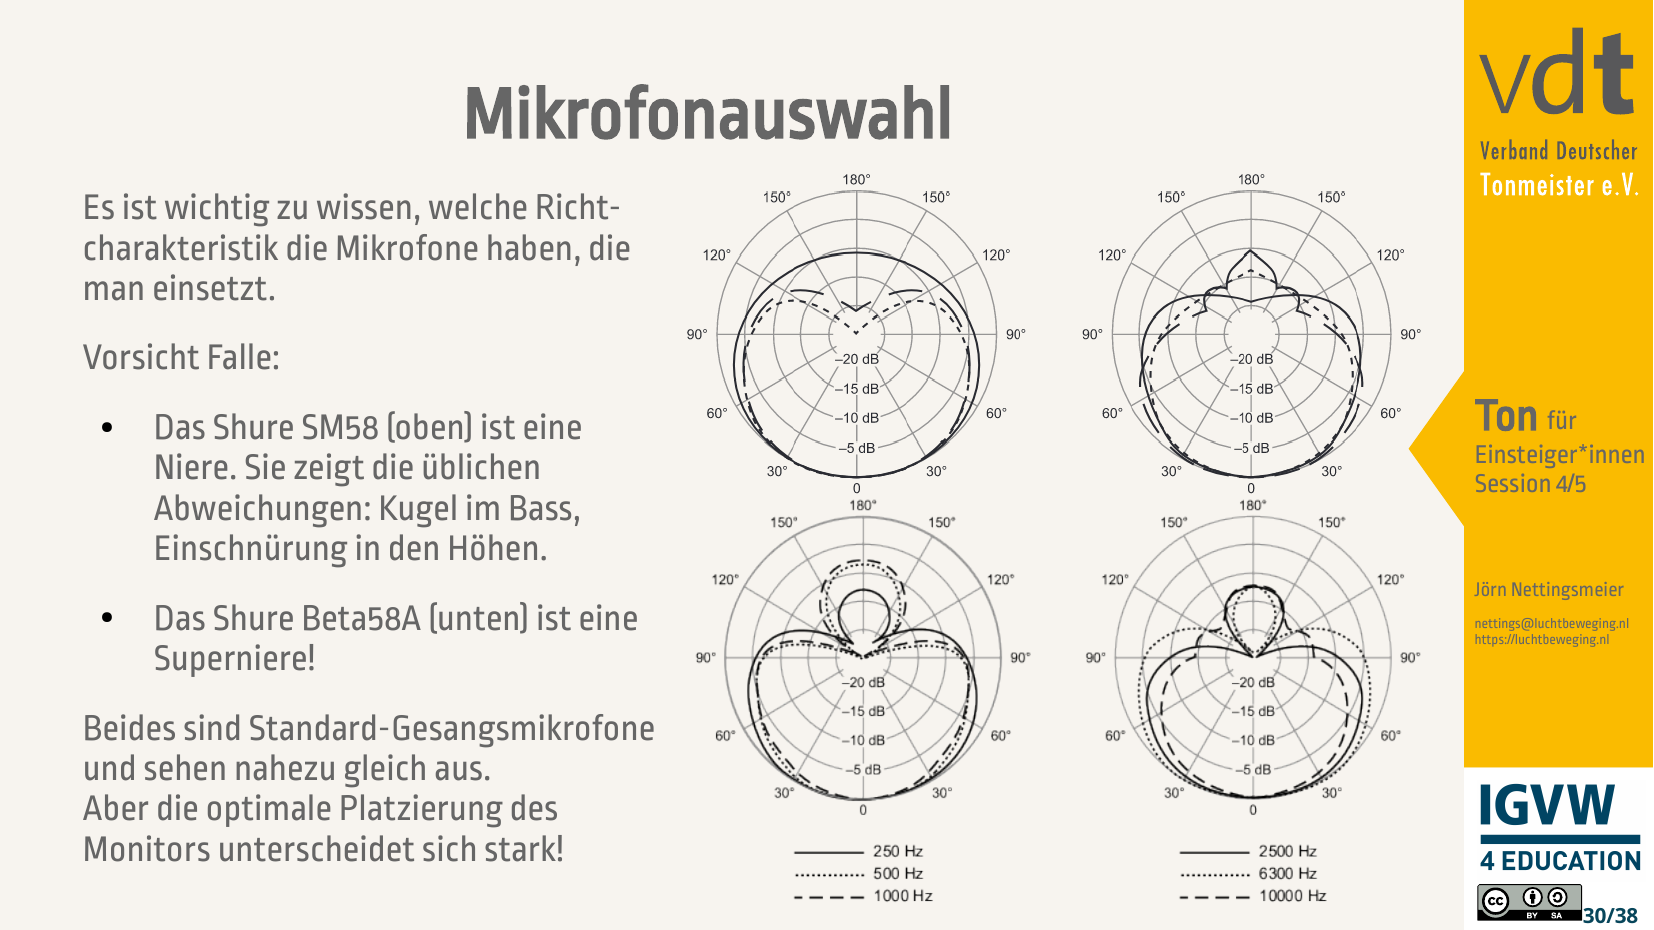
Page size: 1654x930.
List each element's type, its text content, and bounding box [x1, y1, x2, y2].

picture [625, 153, 1646, 930]
title Mikrofonauswahl [82, 37, 1335, 193]
list Es ist wichtig zu wissen, welche Richt- charakteristik die Mikrofone haben, die man einsetzt. Vorsicht Falle: Das Shure SM58 (oben) ist eine Niere. Sie zeigt die üblichen Abweichungen: Kugel im Bass, Einschnürung in den Höhen. Das Shure Beta58A (unten) ist eine Superniere! Beides sind Standard-Gesangsmikrofone und sehen nahezu gleich aus. Aber die optimale Platzierung des Monitors unterscheidet sich stark! [82, 188, 674, 930]
